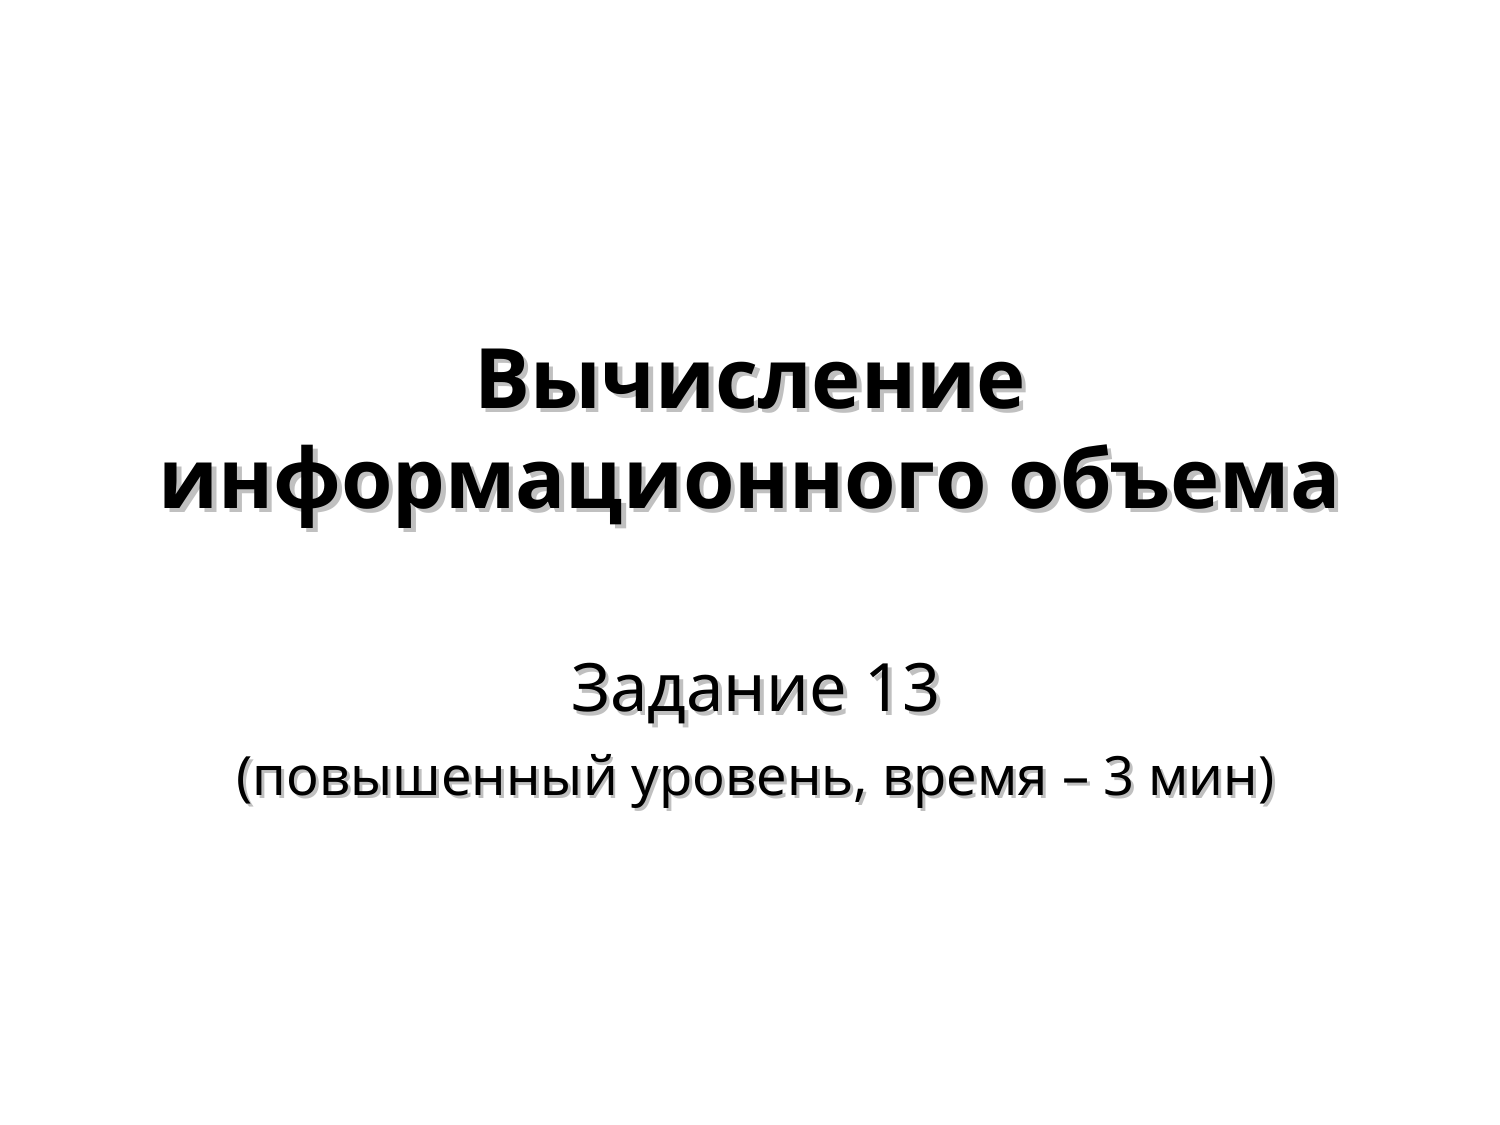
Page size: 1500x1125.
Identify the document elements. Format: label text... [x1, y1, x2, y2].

text_box Задание 13 (повышенный уровень, время – 3 мин) [76, 637, 1436, 926]
title Вычисление информационного объема [112, 267, 1388, 583]
